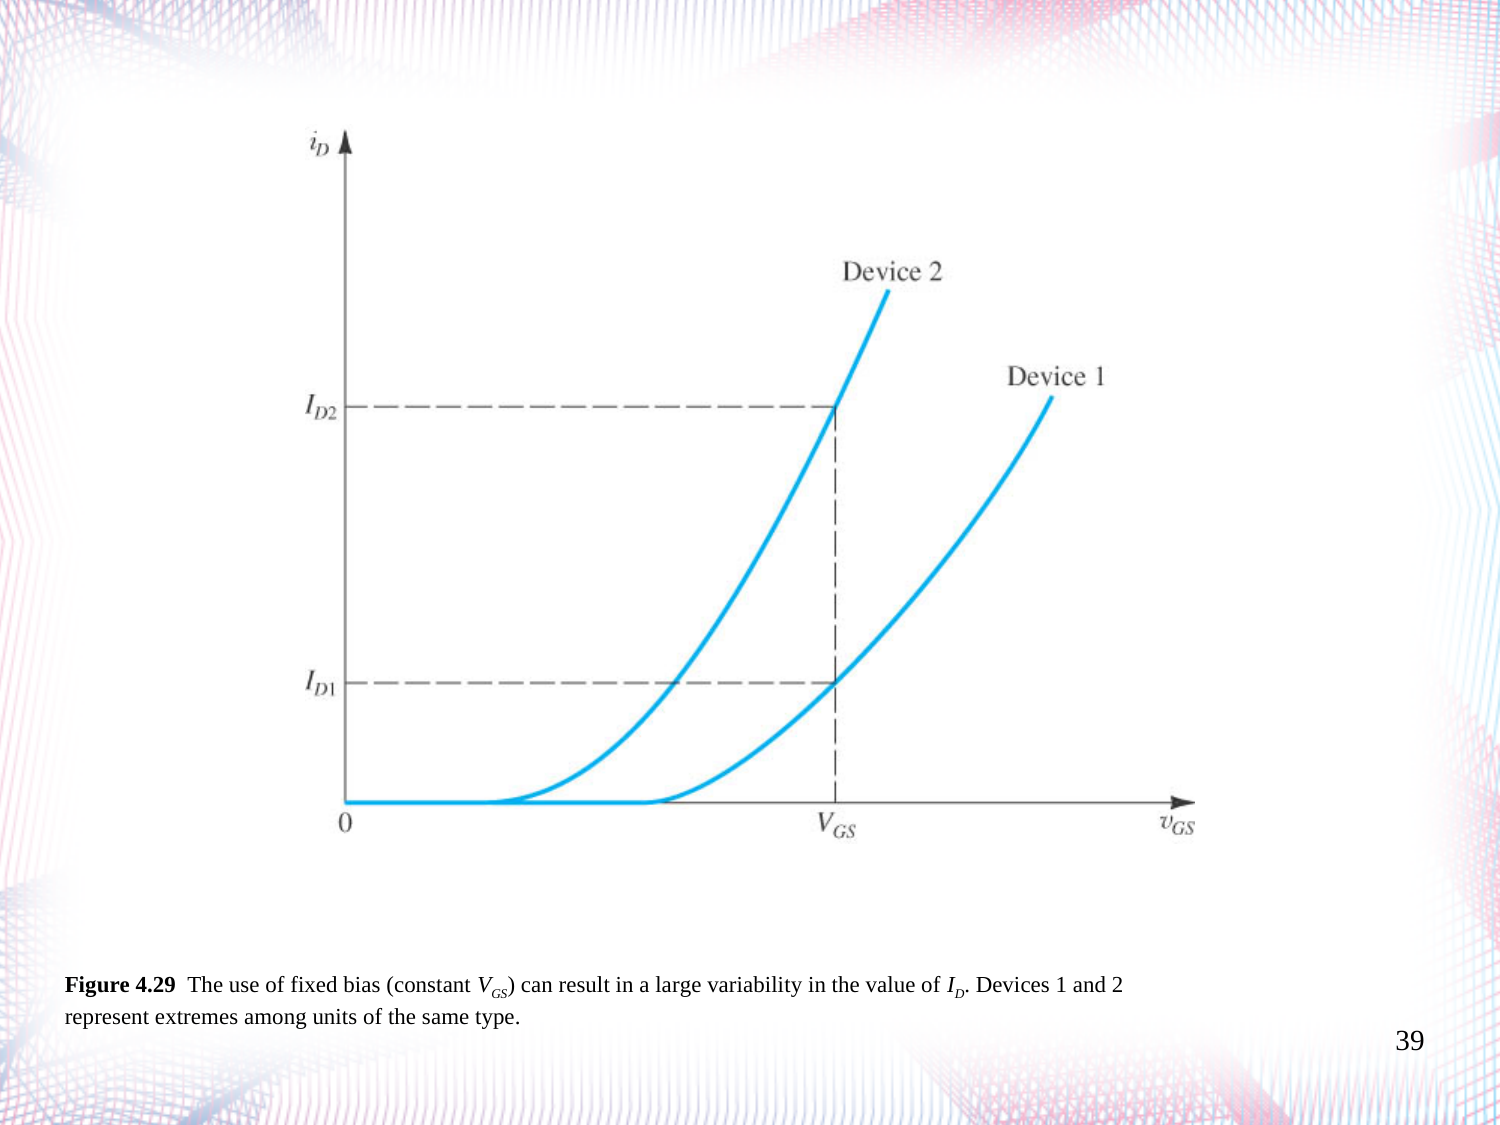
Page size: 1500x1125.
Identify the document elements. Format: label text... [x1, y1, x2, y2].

picture [0, 0, 1500, 1125]
text_box Figure 4.29 The use of fixed bias (constant VGS) can result in a large variability in the value of ID. Devices 1 and 2 represent extremes among units of the same type. [49, 962, 1213, 1037]
